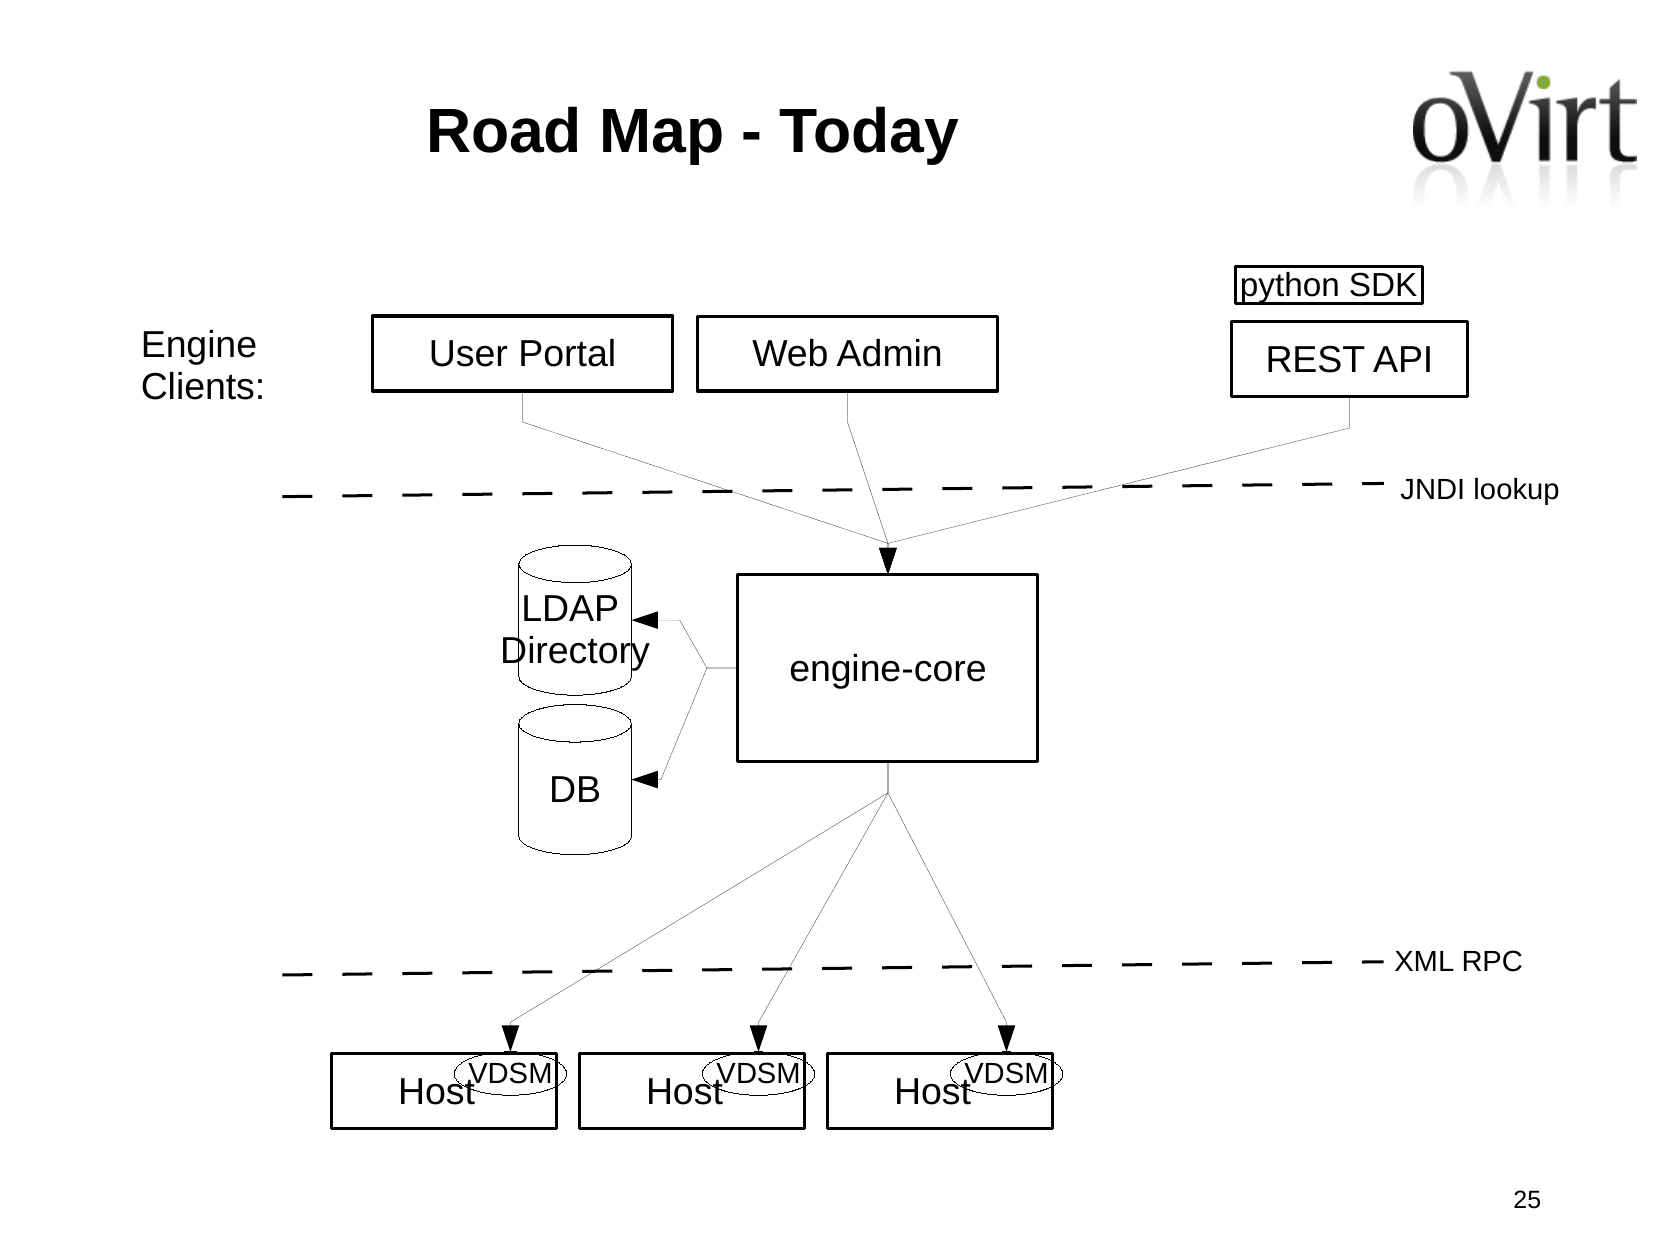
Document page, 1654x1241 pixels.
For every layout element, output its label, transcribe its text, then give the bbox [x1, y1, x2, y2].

text_box VDSM [702, 1051, 815, 1096]
text_box Host [1031, 1053, 1053, 1060]
text_box VDSM [950, 1051, 1063, 1096]
text_box Web Admin [697, 316, 998, 392]
text_box Engine Clients: [126, 316, 314, 415]
text_box Host [535, 1053, 557, 1060]
text_box REST API [1231, 321, 1468, 397]
text_box User Portal [372, 316, 673, 392]
text_box Host [827, 1053, 1053, 1129]
title Road Map - Today [82, 37, 1303, 226]
text_box DB [518, 724, 632, 855]
text_box LDAP Directory [518, 565, 632, 696]
text_box JNDI lookup [1385, 465, 1649, 514]
picture [1413, 63, 1637, 212]
text_box Host [579, 1053, 805, 1129]
text_box Host [783, 1053, 805, 1060]
text_box XML RPC [1379, 937, 1643, 986]
text_box python SDK [1235, 266, 1423, 304]
text_box Host [331, 1053, 557, 1129]
text_box engine-core [737, 574, 1038, 762]
text_box VDSM [454, 1051, 567, 1096]
